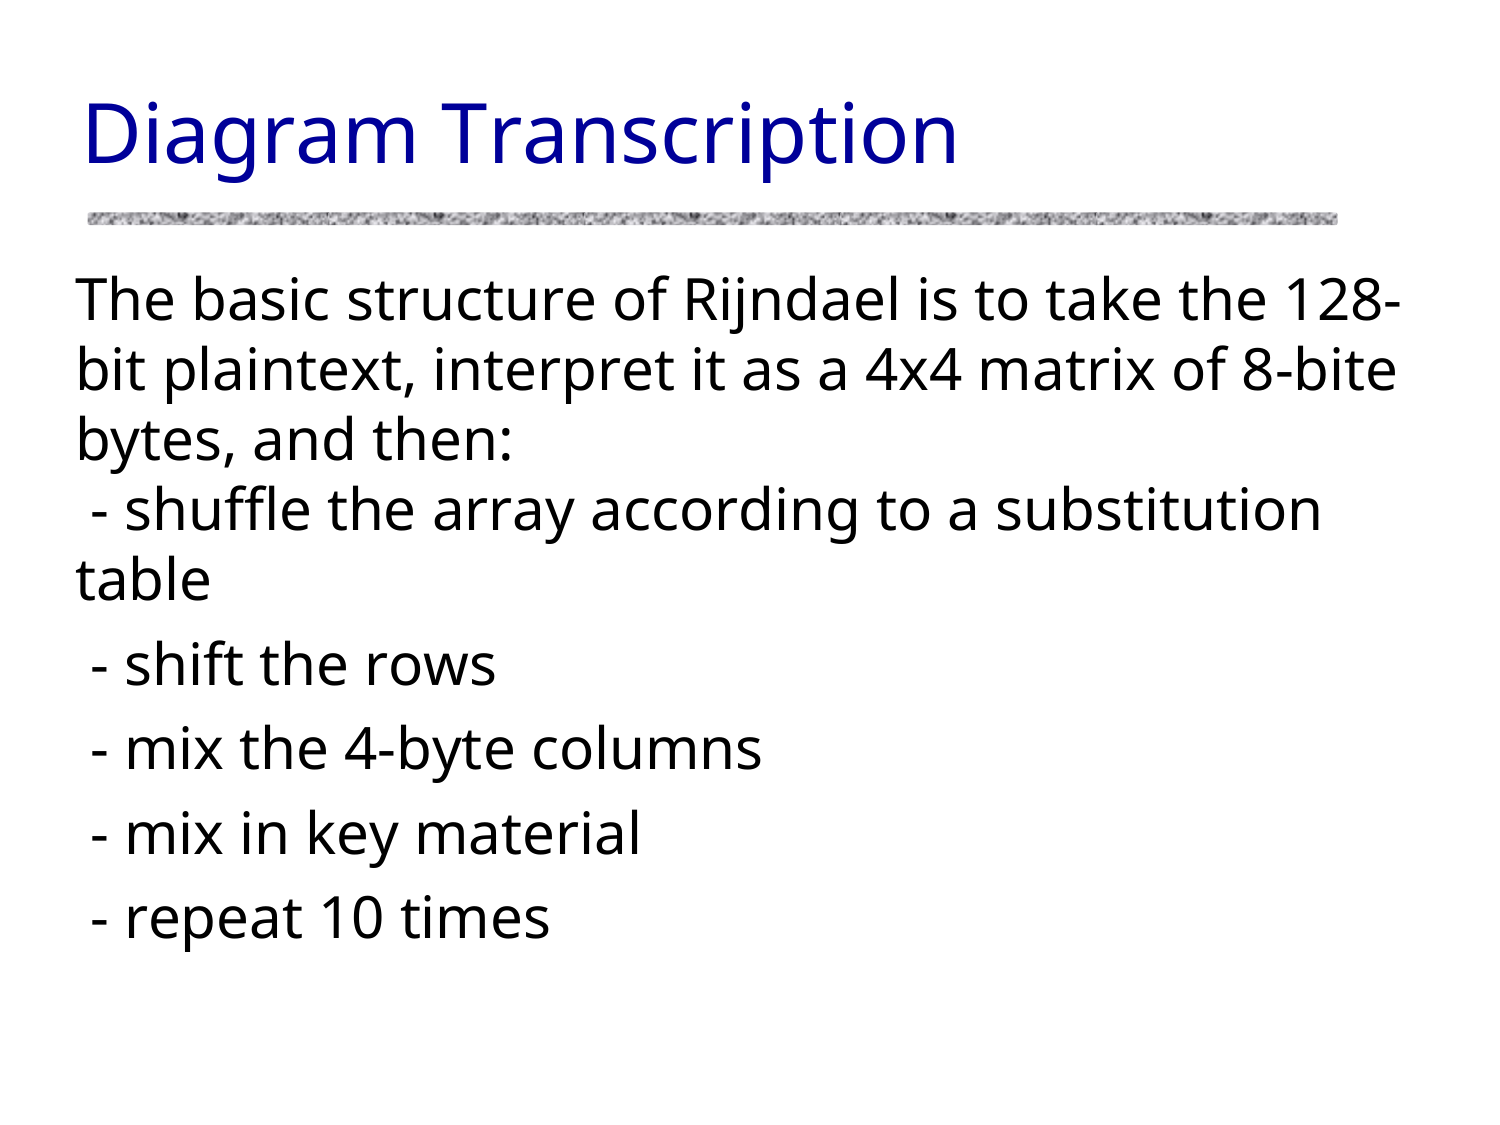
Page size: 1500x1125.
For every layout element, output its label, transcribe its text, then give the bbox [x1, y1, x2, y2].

title Diagram Transcription [66, 37, 1342, 188]
picture [87, 212, 1338, 226]
subtitle The basic structure of Rijndael is to take the 128-bit plaintext, interpret it as a 4x4 matrix of 8-bite bytes, and then: - shuffle the array according to a substitution table - shift the rows - mix the 4-byte columns - mix in key material - repeat 10 times [74, 262, 1417, 994]
